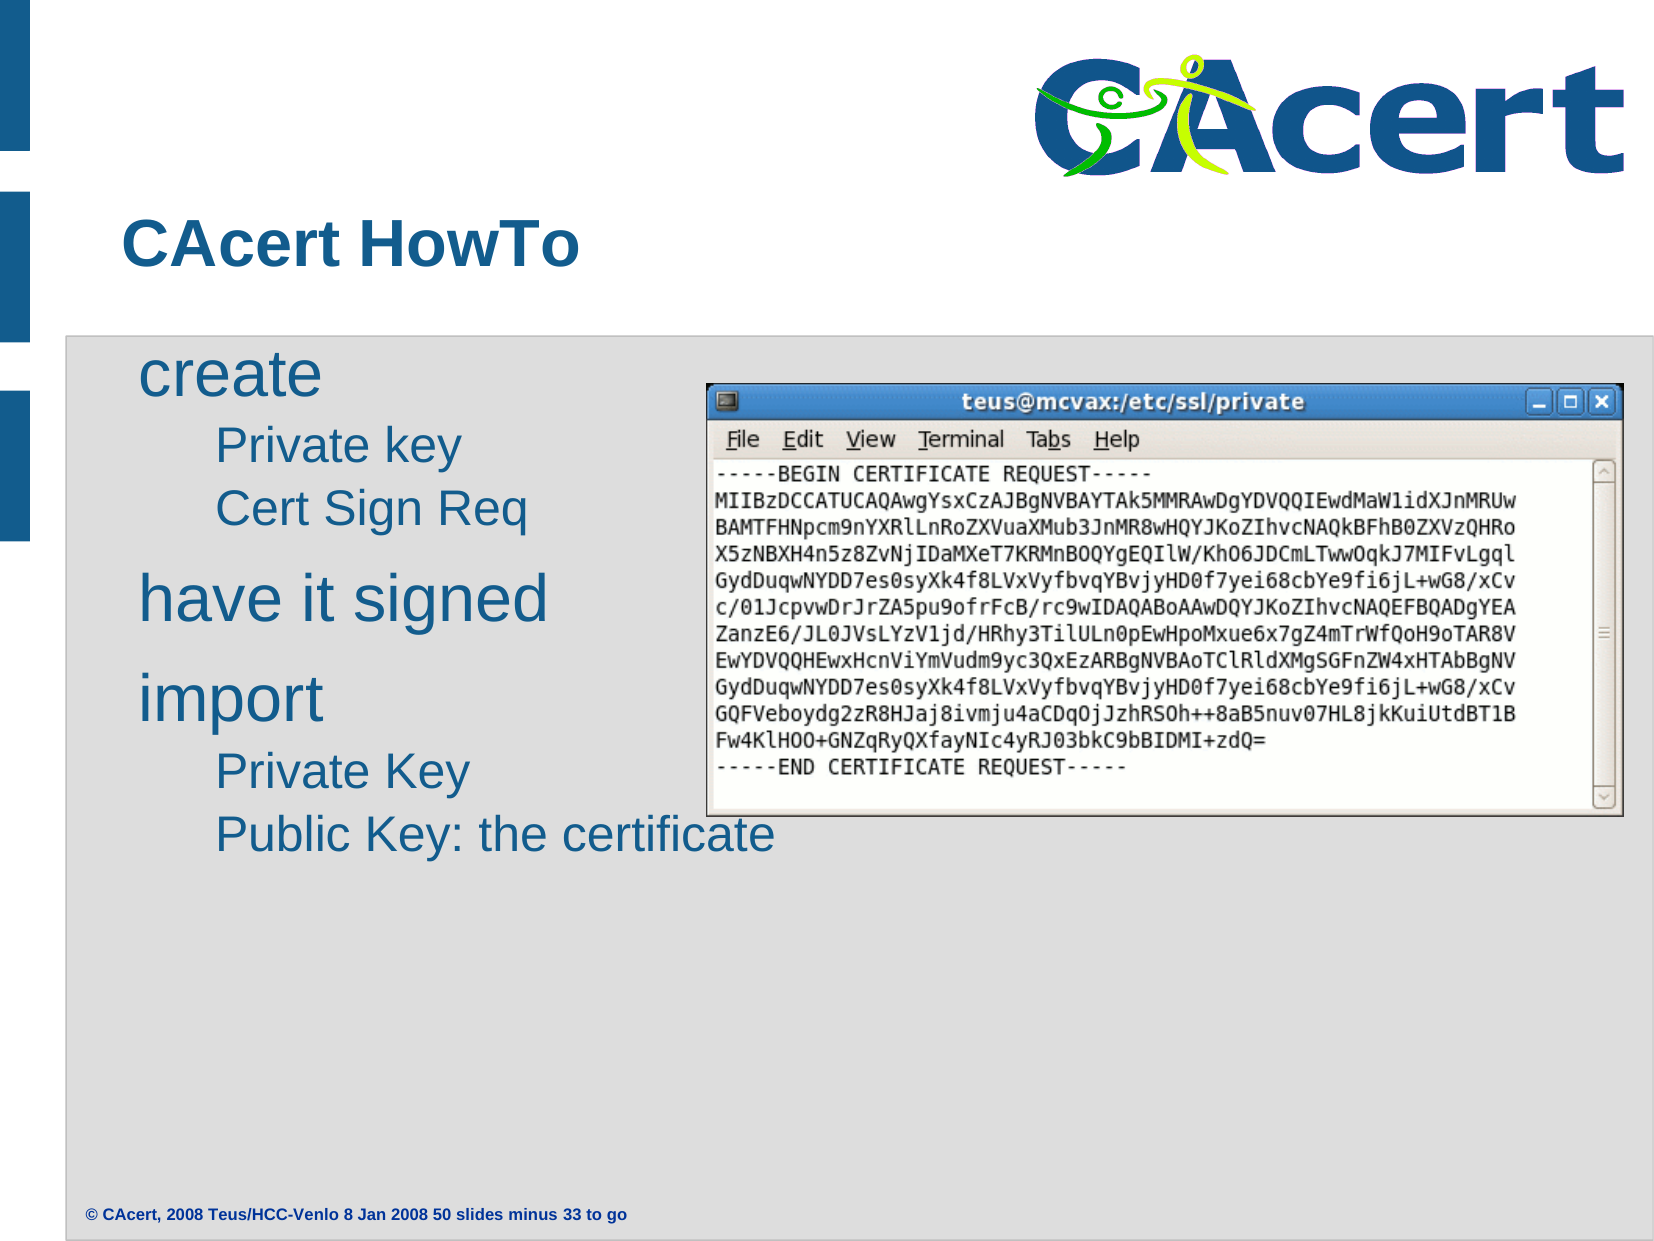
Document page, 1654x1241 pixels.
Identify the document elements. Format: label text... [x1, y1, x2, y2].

picture [706, 383, 1624, 817]
picture [1033, 53, 1625, 178]
title CAcert HowTo [121, 184, 1534, 309]
list create Private key Cert Sign Req have it signed import Private Key Public Key: the certificate [121, 344, 1596, 1038]
